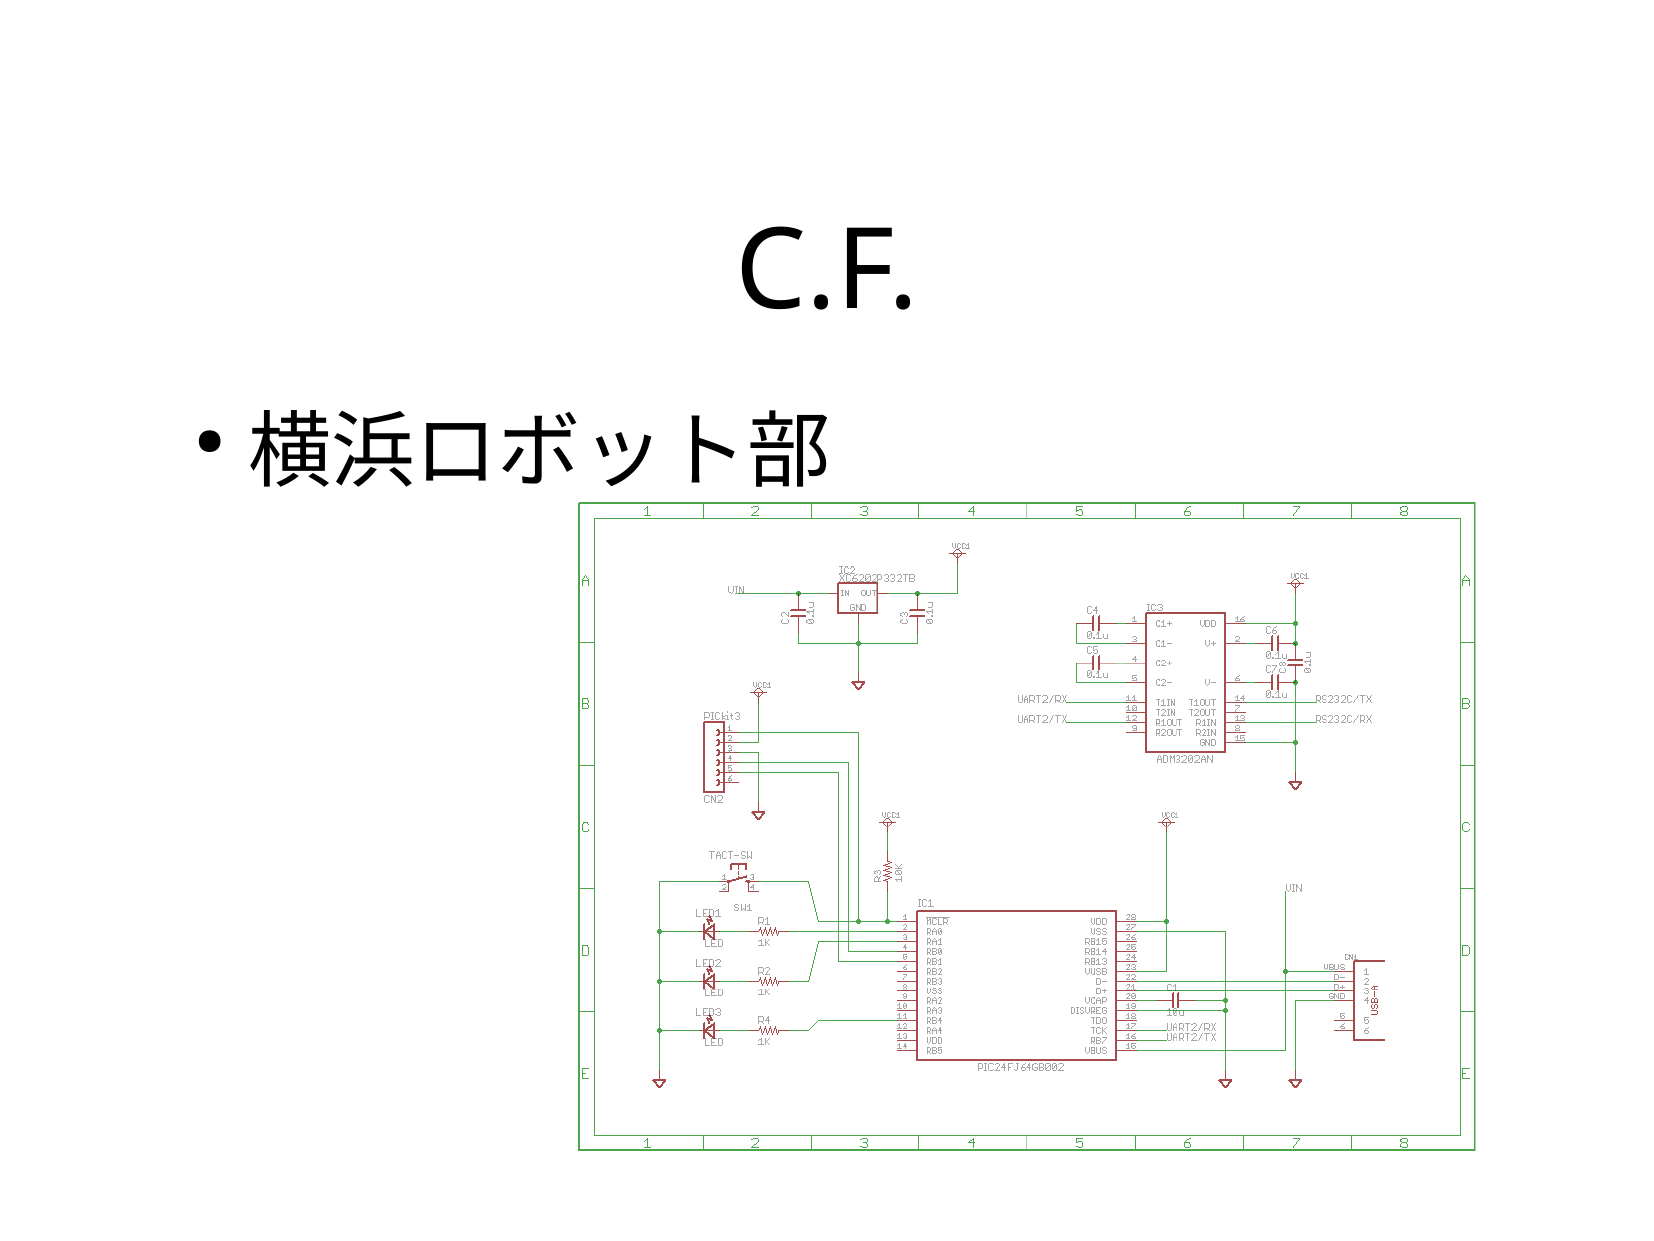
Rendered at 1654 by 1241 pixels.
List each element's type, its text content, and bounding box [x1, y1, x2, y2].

list 横浜ロボット部 [177, 383, 1571, 1203]
picture [577, 501, 1476, 1152]
title C.F. [82, 161, 1571, 369]
